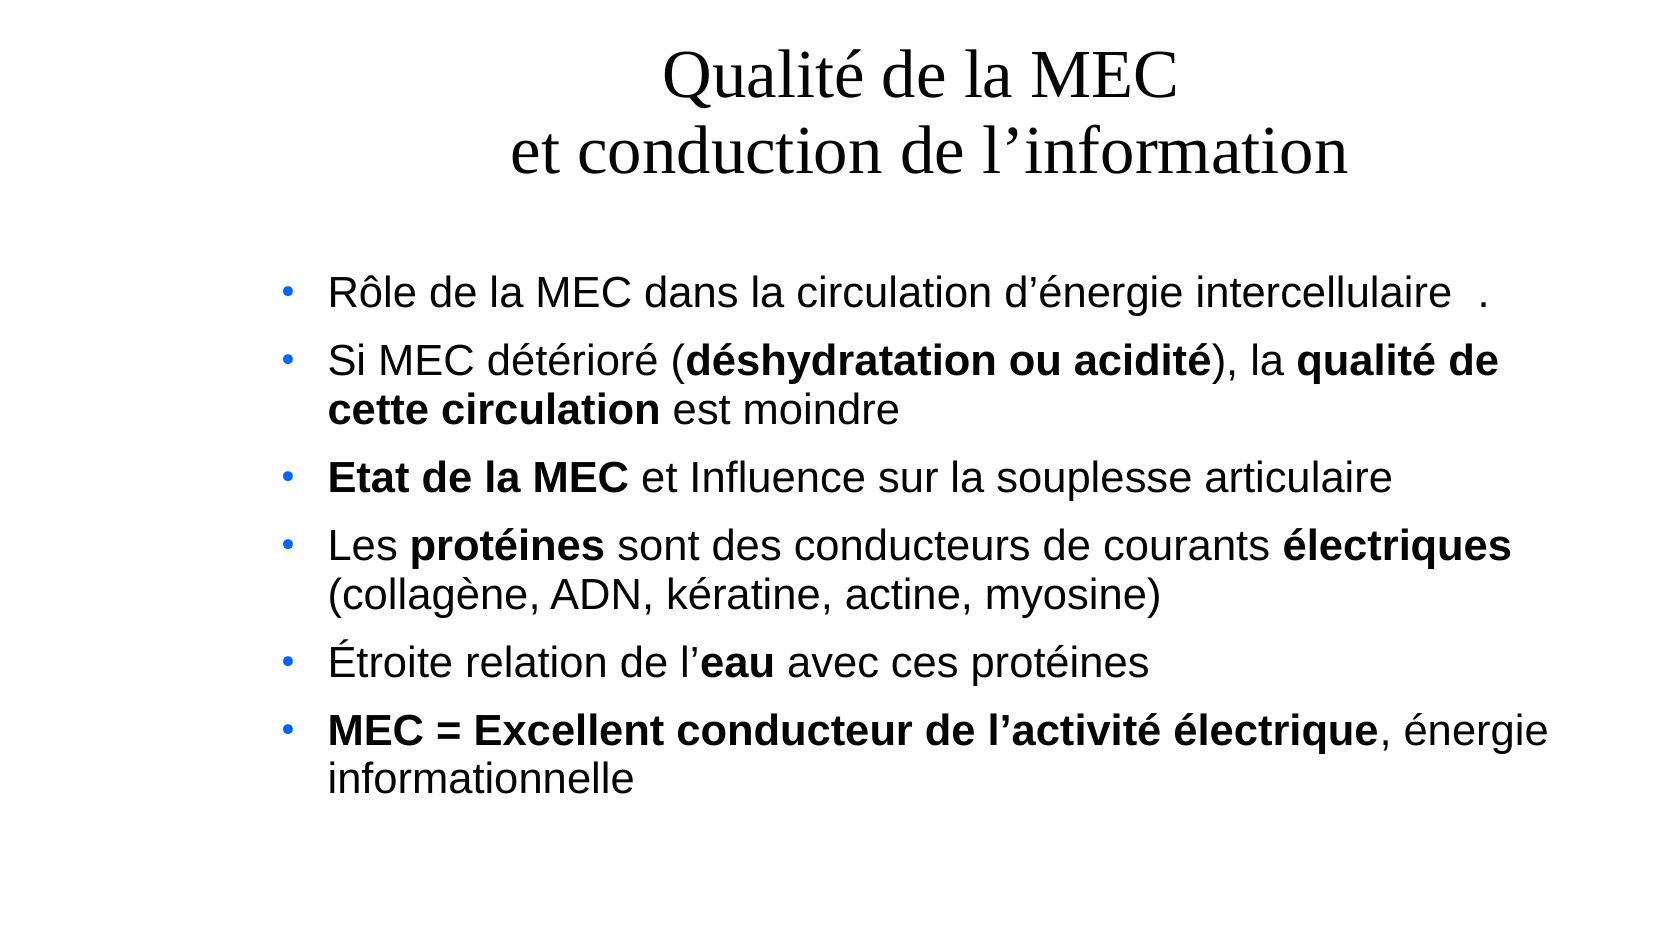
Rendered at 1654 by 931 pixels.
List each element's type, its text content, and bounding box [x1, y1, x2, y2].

list Rôle de la MEC dans la circulation d’énergie intercellulaire . Si MEC détérioré (déshydratation ou acidité), la qualité de cette circulation est moindre Etat de la MEC et Influence sur la souplesse articulaire Les protéines sont des conducteurs de courants électriques (collagène, ADN, kératine, actine, myosine) Étroite relation de l’eau avec ces protéines MEC = Excellent conducteur de l’activité électrique, énergie informationnelle [265, 268, 1595, 806]
title Qualité de la MEC et conduction de l’information [265, 35, 1595, 189]
